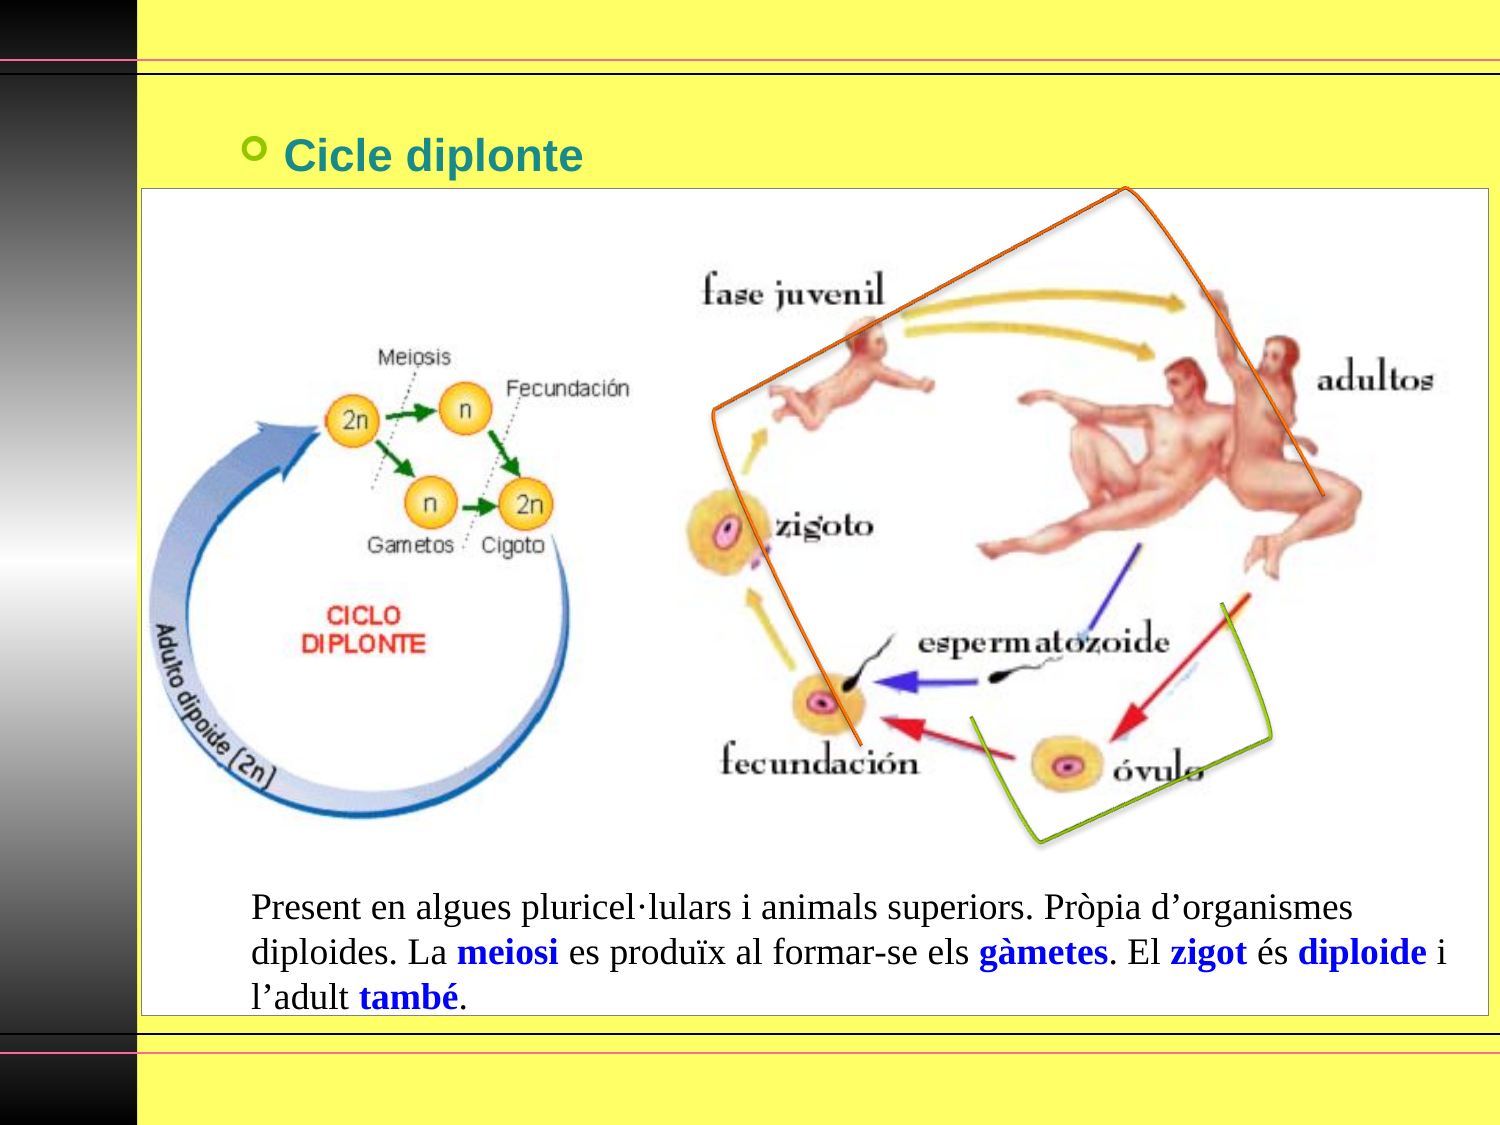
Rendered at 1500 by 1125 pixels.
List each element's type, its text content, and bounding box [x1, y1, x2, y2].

text_box [141, 188, 1489, 1016]
picture [642, 179, 1477, 859]
text_box Present en algues pluricel·lulars i animals superiors. Pròpia d’organismes diploides. La meiosi es produïx al formar-se els gàmetes. El zigot és diploide i l’adult també. [118, 873, 1465, 1044]
picture [142, 329, 638, 827]
text_box Cicle diplonte [212, 118, 732, 186]
